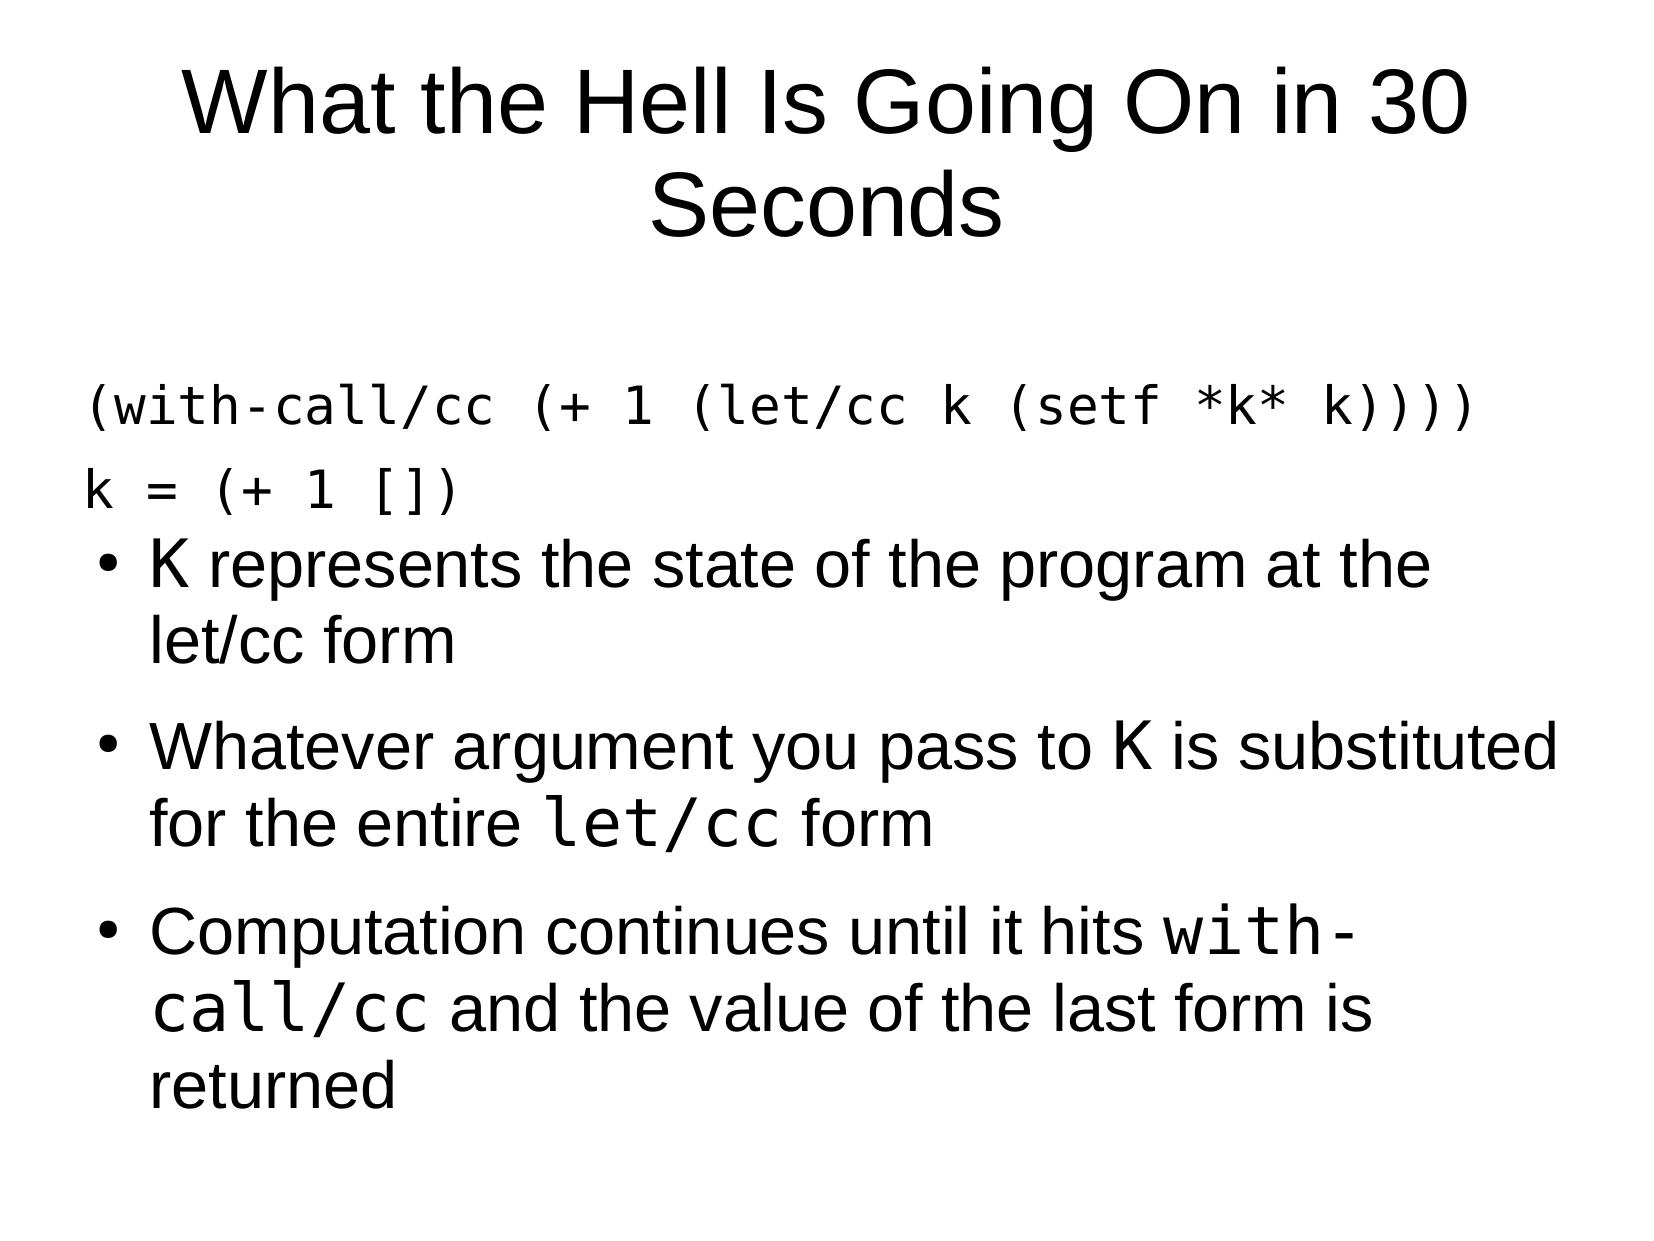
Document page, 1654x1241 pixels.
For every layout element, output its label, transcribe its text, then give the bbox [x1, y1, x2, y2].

list K represents the state of the program at the let/cc form Whatever argument you pass to K is substituted for the entire let/cc form Computation continues until it hits with-call/cc and the value of the last form is returned [78, 525, 1576, 1163]
title What the Hell Is Going On in 30 Seconds [82, 49, 1571, 257]
list (with-call/cc (+ 1 (let/cc k (setf *k* k)))) k = (+ 1 []) [82, 290, 1576, 525]
